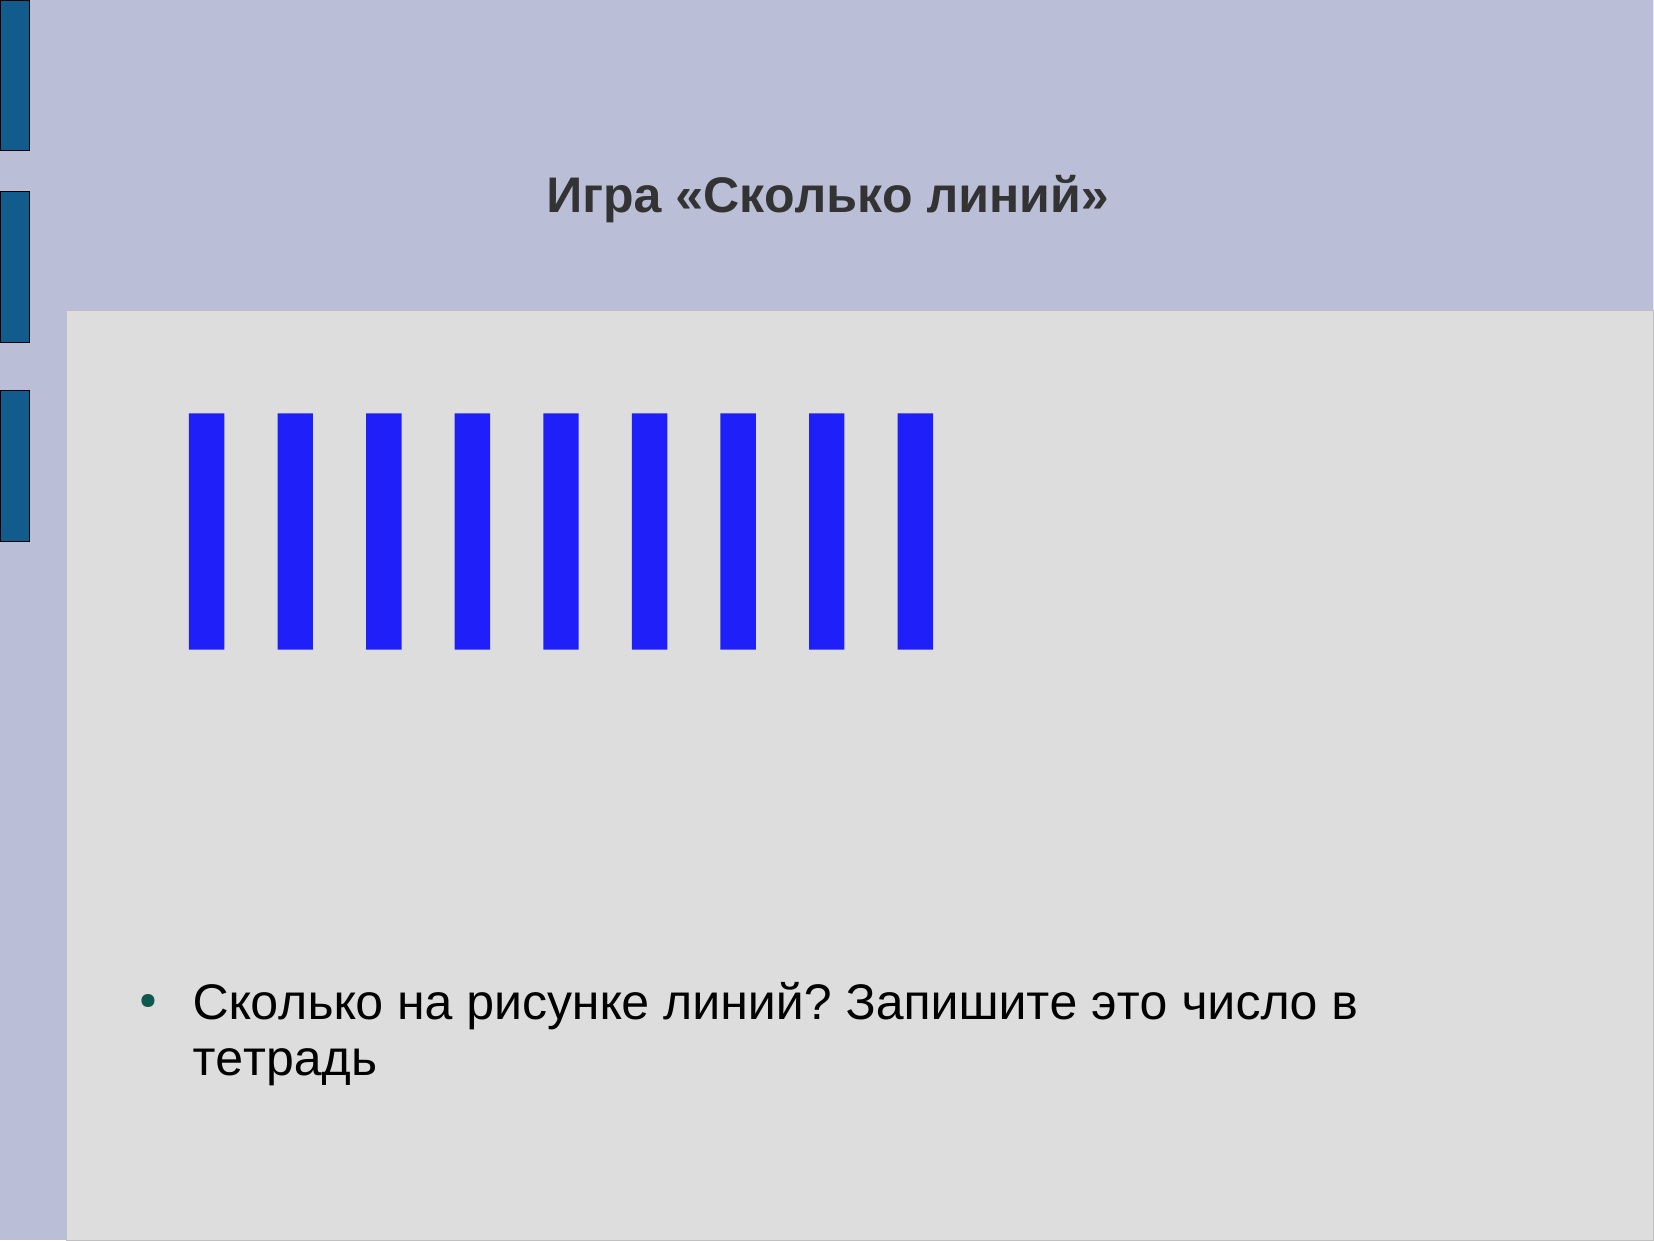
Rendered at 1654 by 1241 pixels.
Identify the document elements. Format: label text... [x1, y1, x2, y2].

title Игра «Сколько линий» [121, 91, 1534, 299]
list Сколько на рисунке линий? Запишите это число в тетрадь [121, 974, 1534, 1127]
